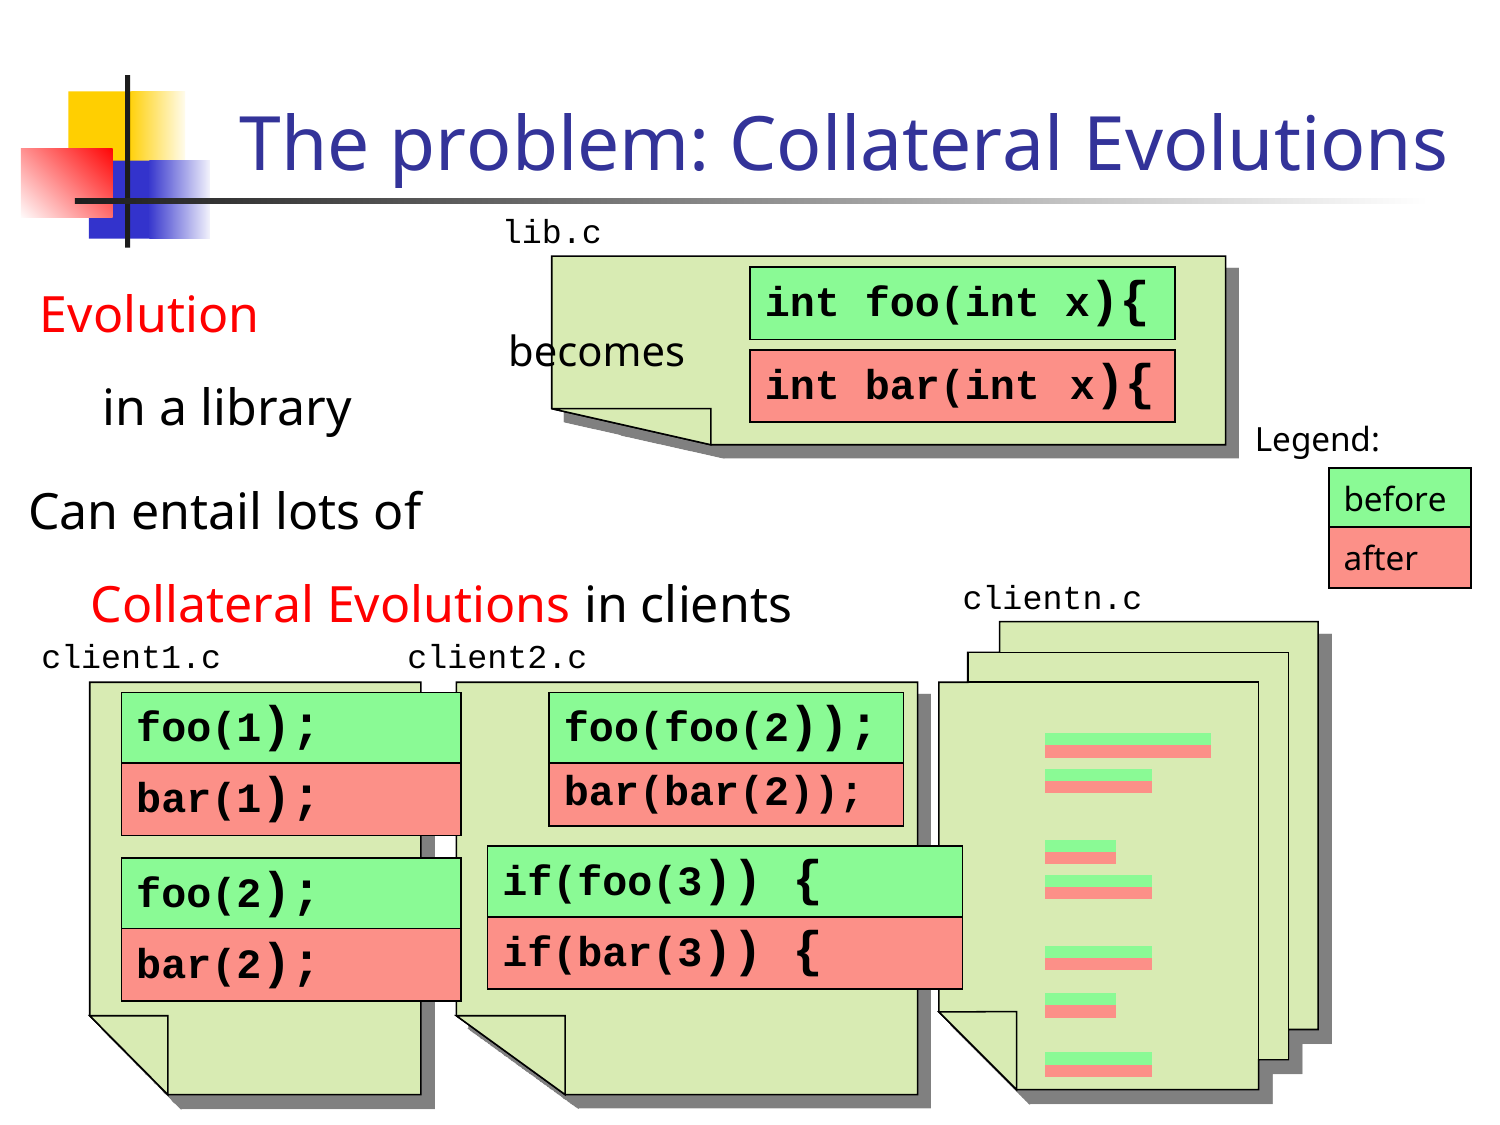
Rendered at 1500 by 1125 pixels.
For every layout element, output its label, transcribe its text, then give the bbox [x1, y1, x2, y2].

text_box lib.c [487, 208, 742, 262]
text_box Legend: [1239, 408, 1500, 470]
text_box Evolution in a library [25, 271, 506, 449]
text_box after [1328, 527, 1471, 588]
title The problem: Collateral Evolutions [224, 9, 1500, 200]
text_box before [1328, 467, 1471, 527]
text_box [89, 682, 421, 1095]
text_box int bar(int x){ [749, 350, 1176, 423]
text_box foo(foo(2)); [549, 692, 904, 763]
text_box foo(1); [121, 692, 462, 763]
text_box becomes [493, 314, 826, 387]
text_box foo(2); [121, 857, 462, 928]
text_box if(foo(3)) { [487, 846, 963, 916]
text_box Can entail lots of Collateral Evolutions in clients [13, 467, 933, 645]
text_box clientn.c [947, 574, 1283, 628]
text_box bar(2); [121, 928, 462, 1001]
text_box if(bar(3)) { [487, 916, 963, 990]
text_box client1.c [26, 633, 362, 687]
text_box int foo(int x){ [749, 267, 1176, 340]
text_box [938, 621, 1319, 1090]
text_box [456, 682, 918, 1095]
text_box client2.c [392, 633, 728, 687]
text_box bar(1); [121, 763, 462, 836]
text_box [551, 256, 1226, 445]
text_box bar(bar(2)); [549, 763, 904, 826]
